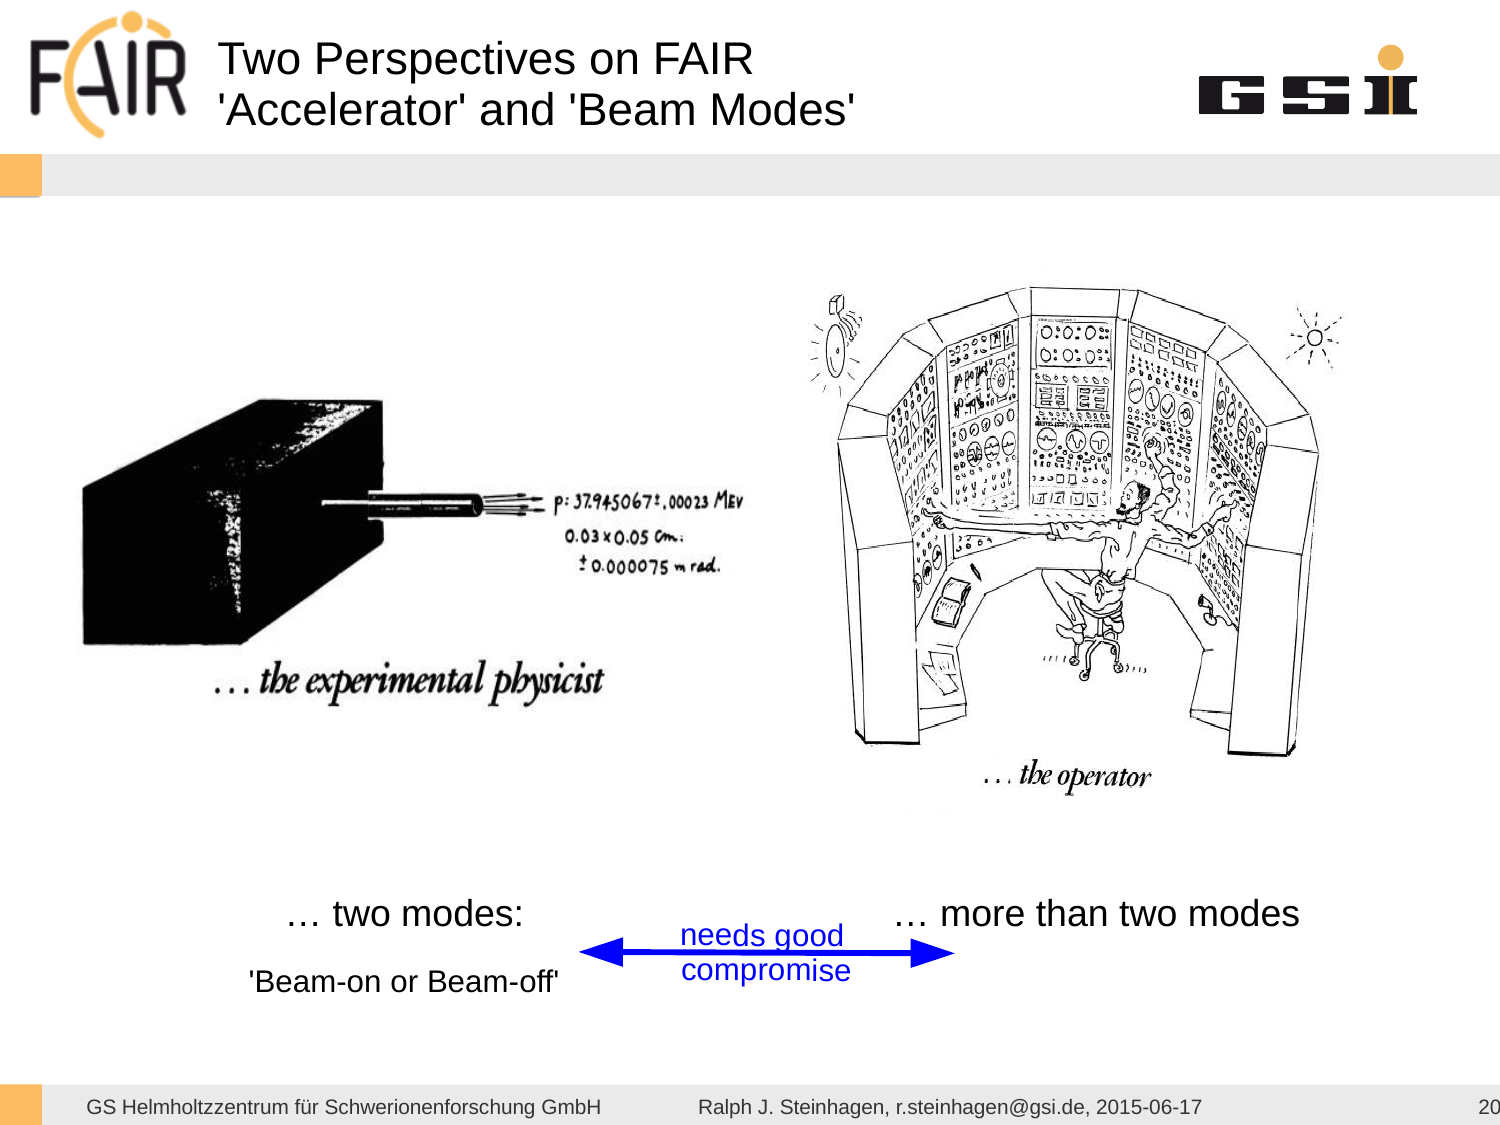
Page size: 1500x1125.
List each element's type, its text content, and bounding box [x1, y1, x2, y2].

picture [48, 362, 787, 727]
list … two modes: 'Beam-on or Beam-off' [75, 892, 734, 1050]
picture [30, 9, 187, 141]
title Two Perspectives on FAIR 'Accelerator' and 'Beam Modes' [217, 20, 1109, 147]
list … more than two modes [766, 892, 1426, 1050]
picture [1197, 42, 1419, 117]
picture [794, 254, 1371, 835]
